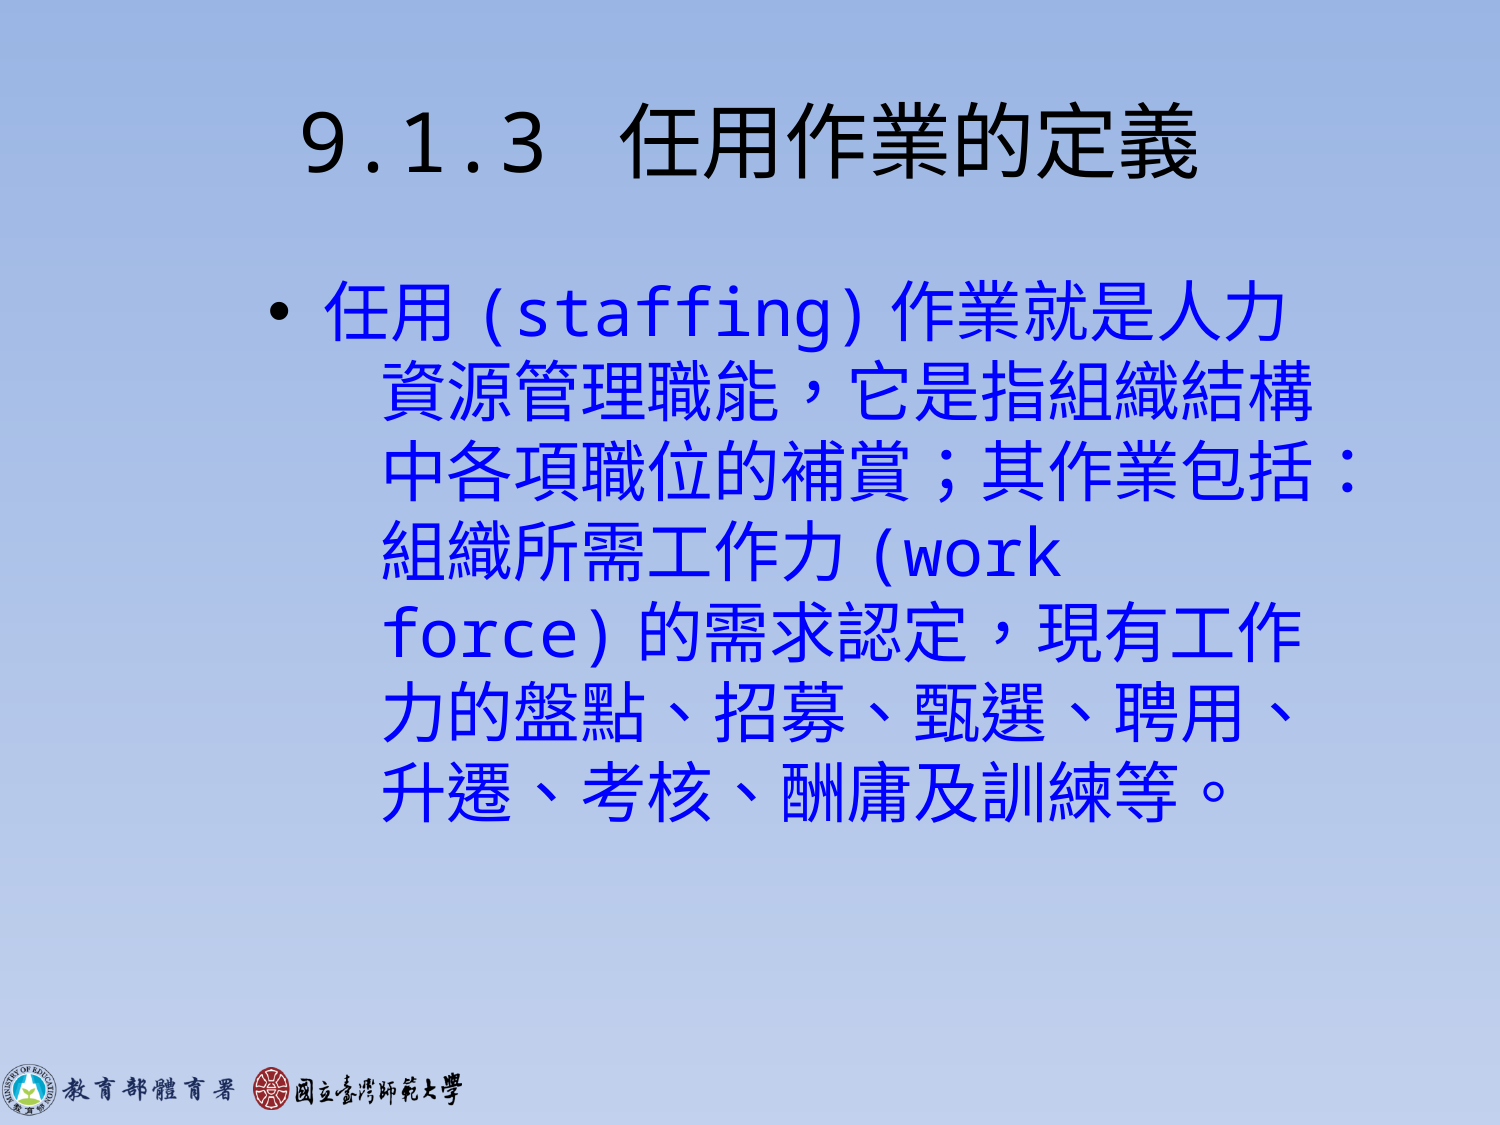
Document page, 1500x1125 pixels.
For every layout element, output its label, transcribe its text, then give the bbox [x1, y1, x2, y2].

list 任用(staffing)作業就是人力資源管理職能，它是指組織結構中各項職位的補賞；其作業包括：組織所需工作力(work force)的需求認定，現有工作力的盤點、招募、甄選、聘用、升遷、考核、酬庸及訓練等。 [252, 262, 1336, 1005]
title 9.1.3 任用作業的定義 [75, 45, 1426, 233]
